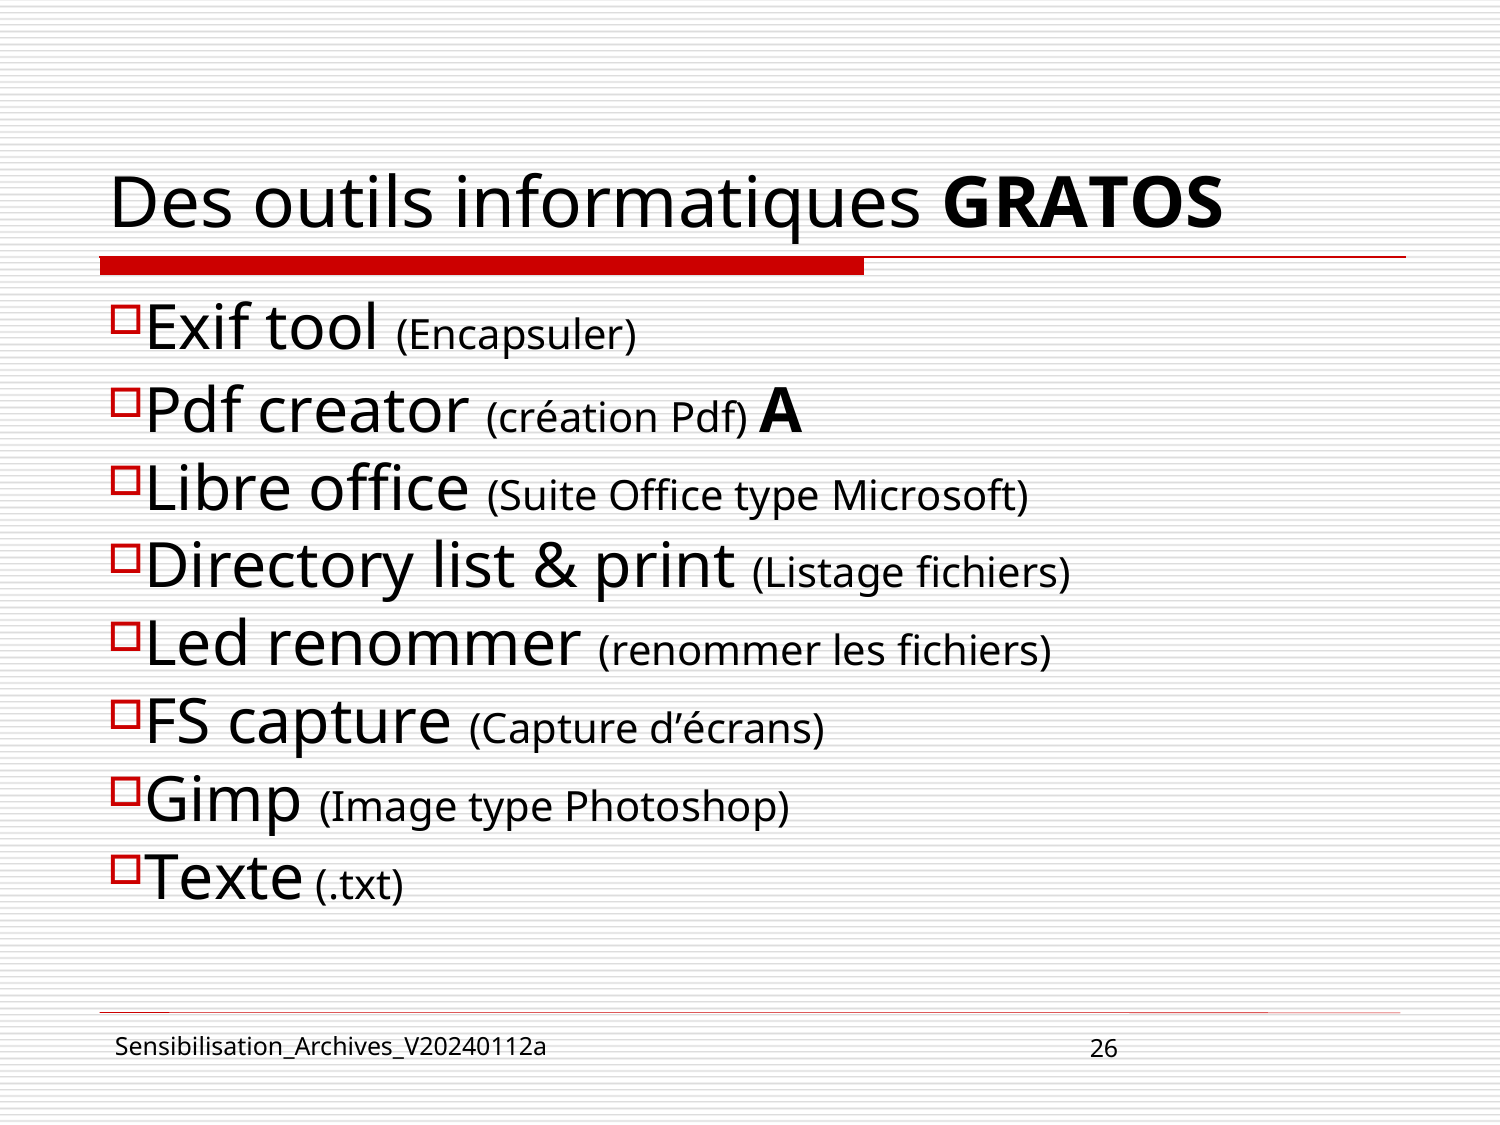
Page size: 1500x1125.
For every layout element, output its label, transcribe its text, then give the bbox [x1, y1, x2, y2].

list Exif tool (Encapsuler) Pdf creator (création Pdf) A Libre office (Suite Office type Microsoft) Directory list & print (Listage fichiers) Led renommer (renommer les fichiers) FS capture (Capture d’écrans) Gimp (Image type Photoshop) Texte (.txt) [92, 287, 1406, 988]
title Des outils informatiques GRATOS [94, 50, 1407, 250]
text_box 33 [1074, 1024, 1400, 1103]
picture [0, 0, 1500, 1125]
text_box Sensibilisation_Archives_V20240112a [100, 1023, 989, 1101]
